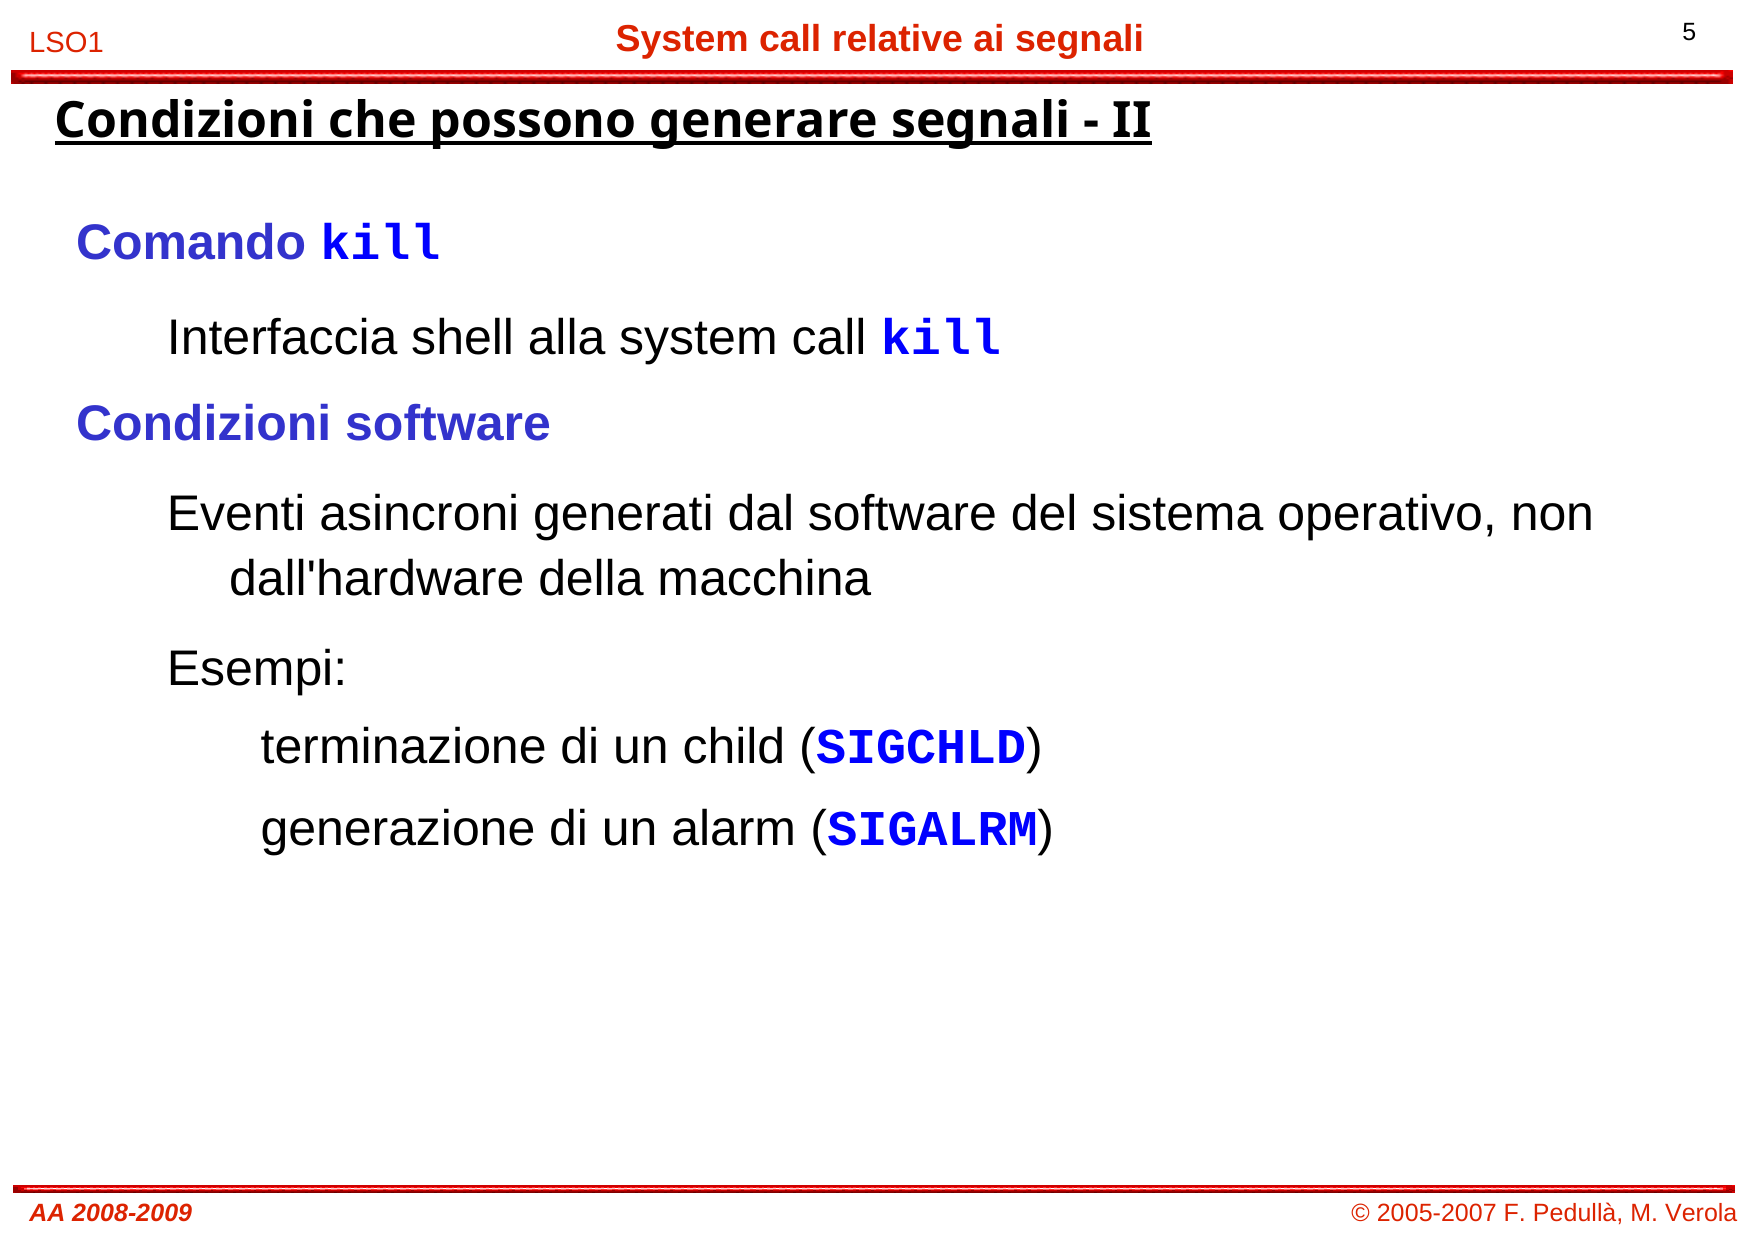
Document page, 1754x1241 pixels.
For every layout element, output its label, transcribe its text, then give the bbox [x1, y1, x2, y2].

picture [13, 1185, 1735, 1193]
picture [11, 70, 1733, 84]
list Comando kill Interfaccia shell alla system call kill Condizioni software Eventi asincroni generati dal software del sistema operativo, non dall'hardware della macchina Esempi: terminazione di un child (SIGCHLD) generazione di un alarm (SIGALRM) [58, 206, 1696, 1054]
title Condizioni che possono generare segnali - II [40, 72, 1714, 168]
